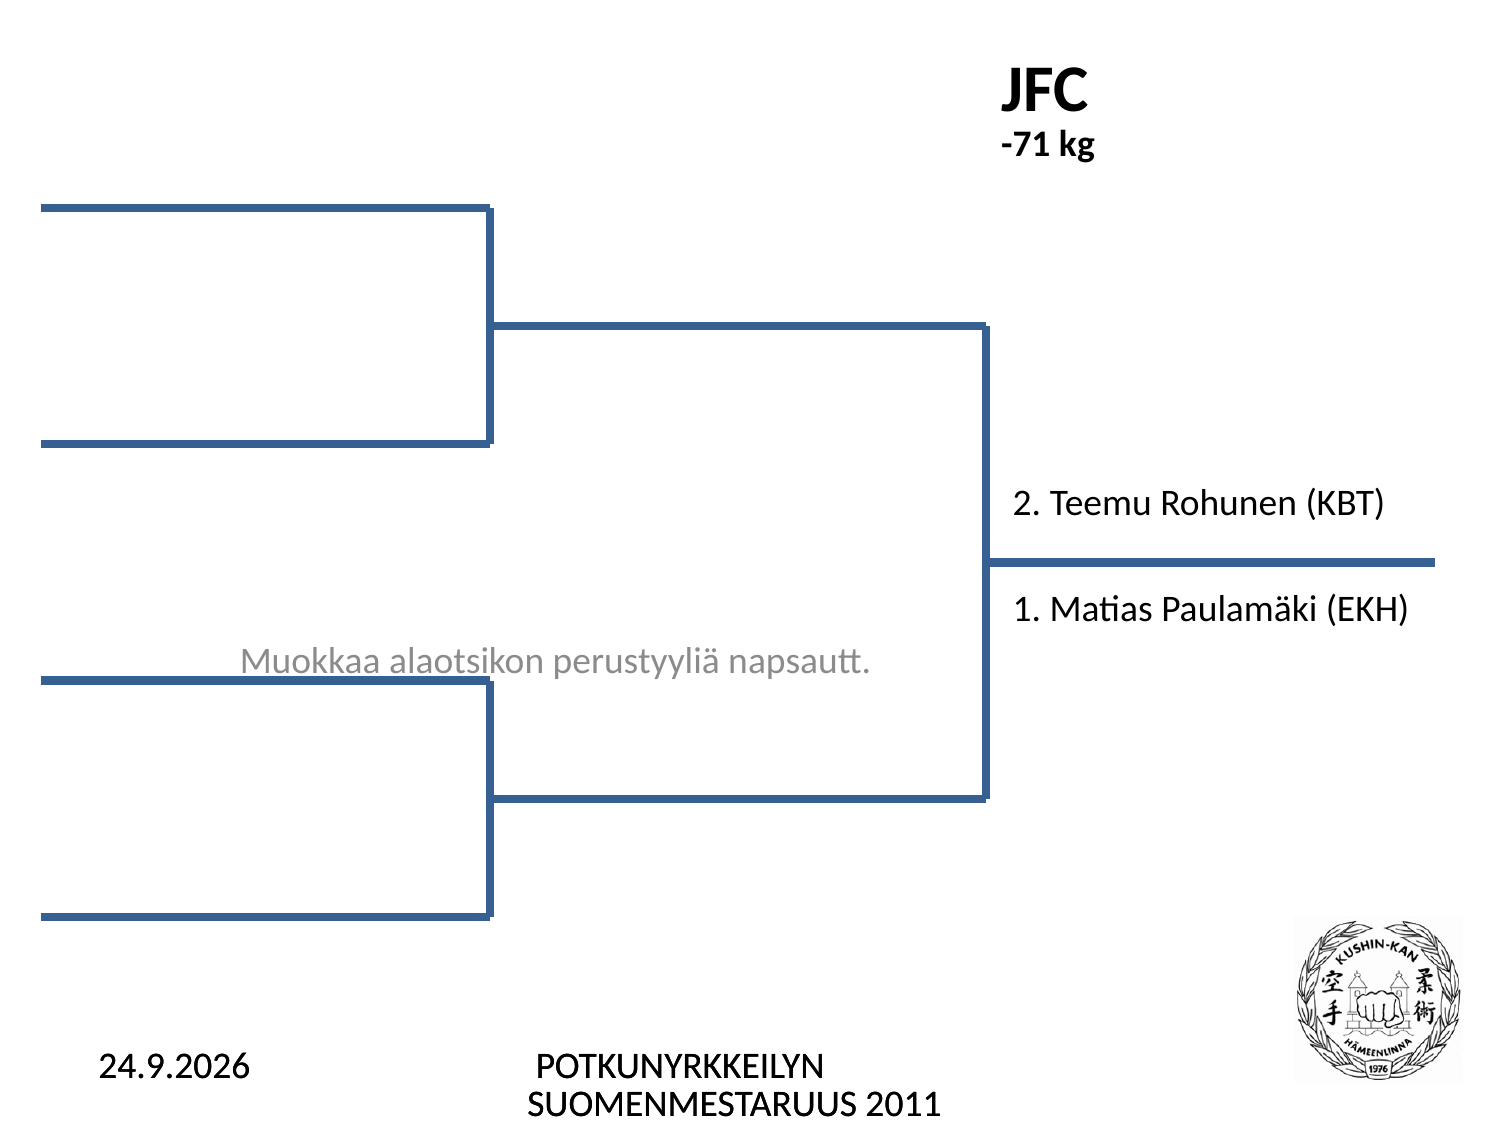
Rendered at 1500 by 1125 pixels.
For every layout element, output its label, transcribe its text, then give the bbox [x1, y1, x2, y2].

picture [1293, 916, 1463, 1083]
footer POTKUNYRKKEILYN SUOMENMESTARUUS 2011 [512, 1042, 988, 1103]
slide_number 8.5.2011 [75, 1042, 425, 1103]
text_box 2. Teemu Rohunen (KBT) [997, 479, 1406, 541]
text_box JFC -71 kg [986, 54, 1400, 196]
text_box 1. Matias Paulamäki (EKH) [998, 586, 1430, 647]
